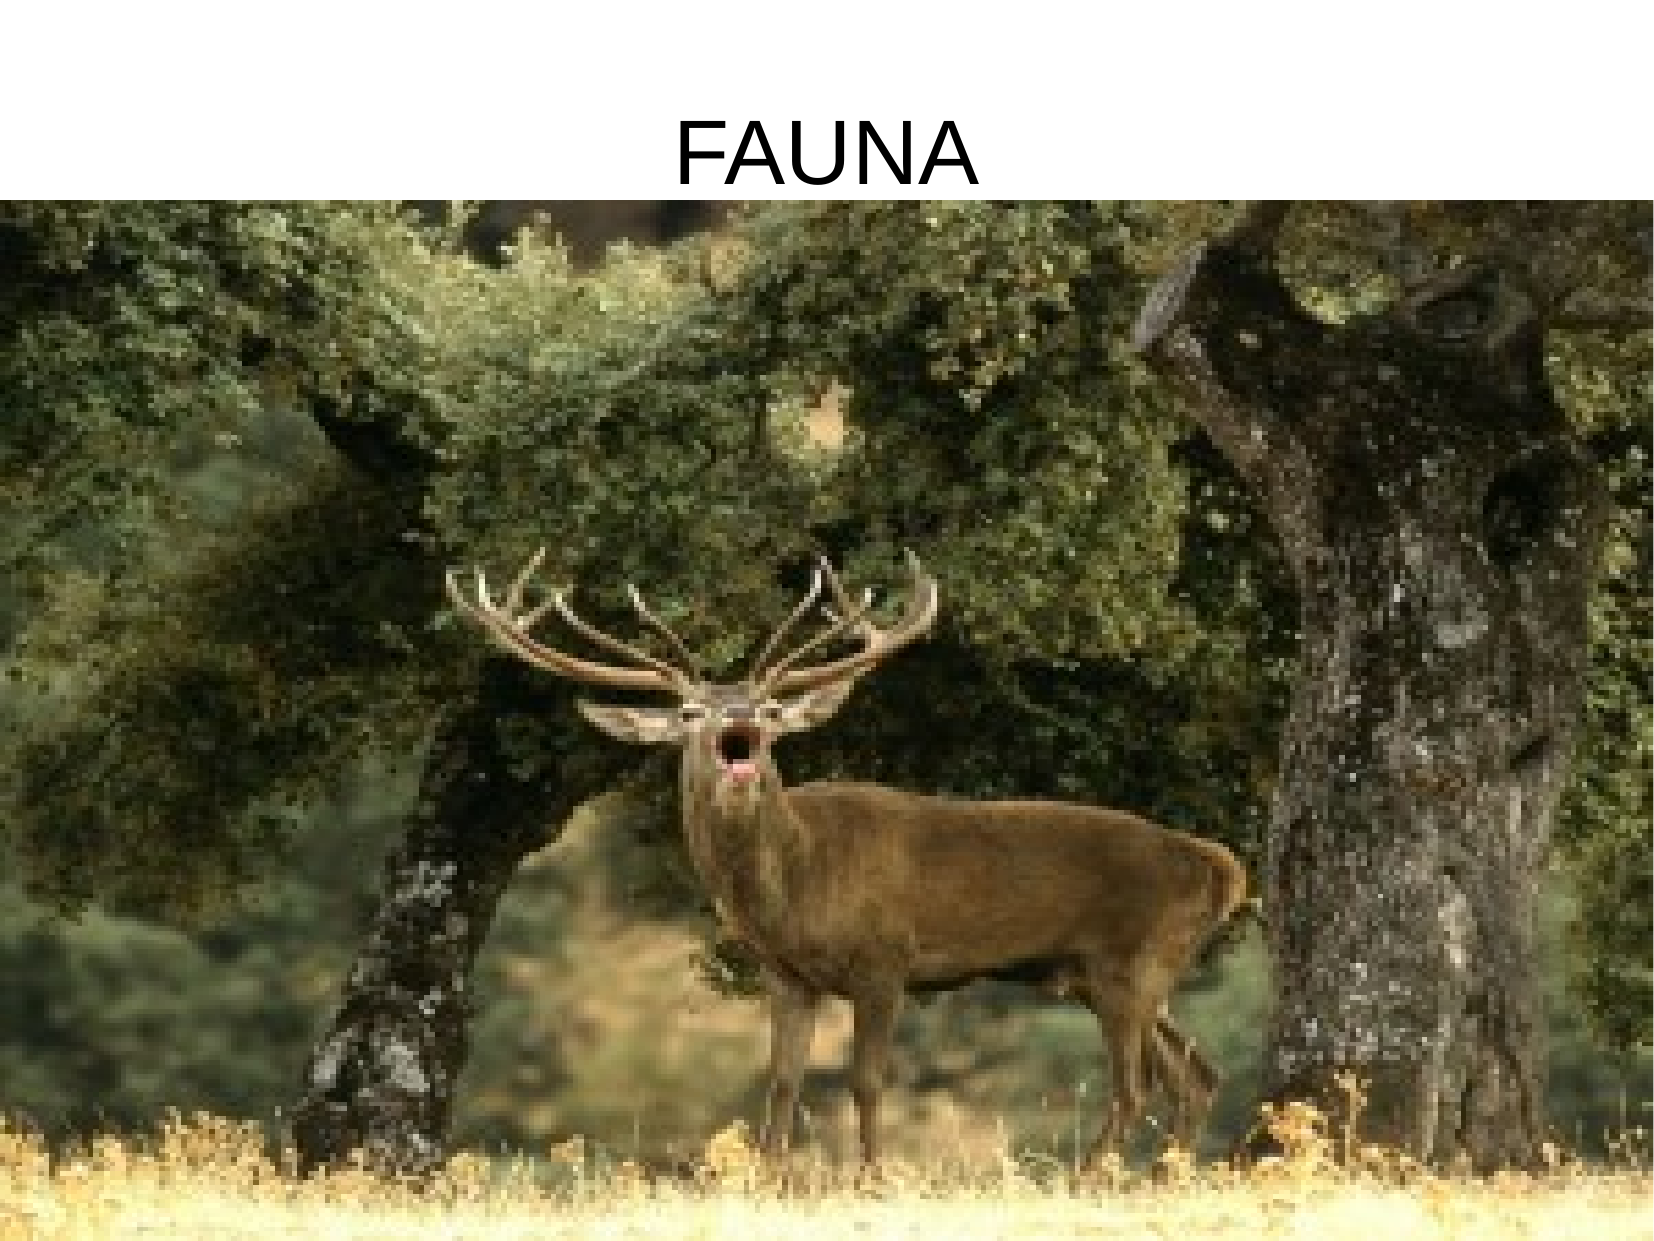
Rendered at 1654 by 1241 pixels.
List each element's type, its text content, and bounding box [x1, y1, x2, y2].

picture [0, 200, 1654, 1241]
title FAUNA [82, 49, 1571, 200]
